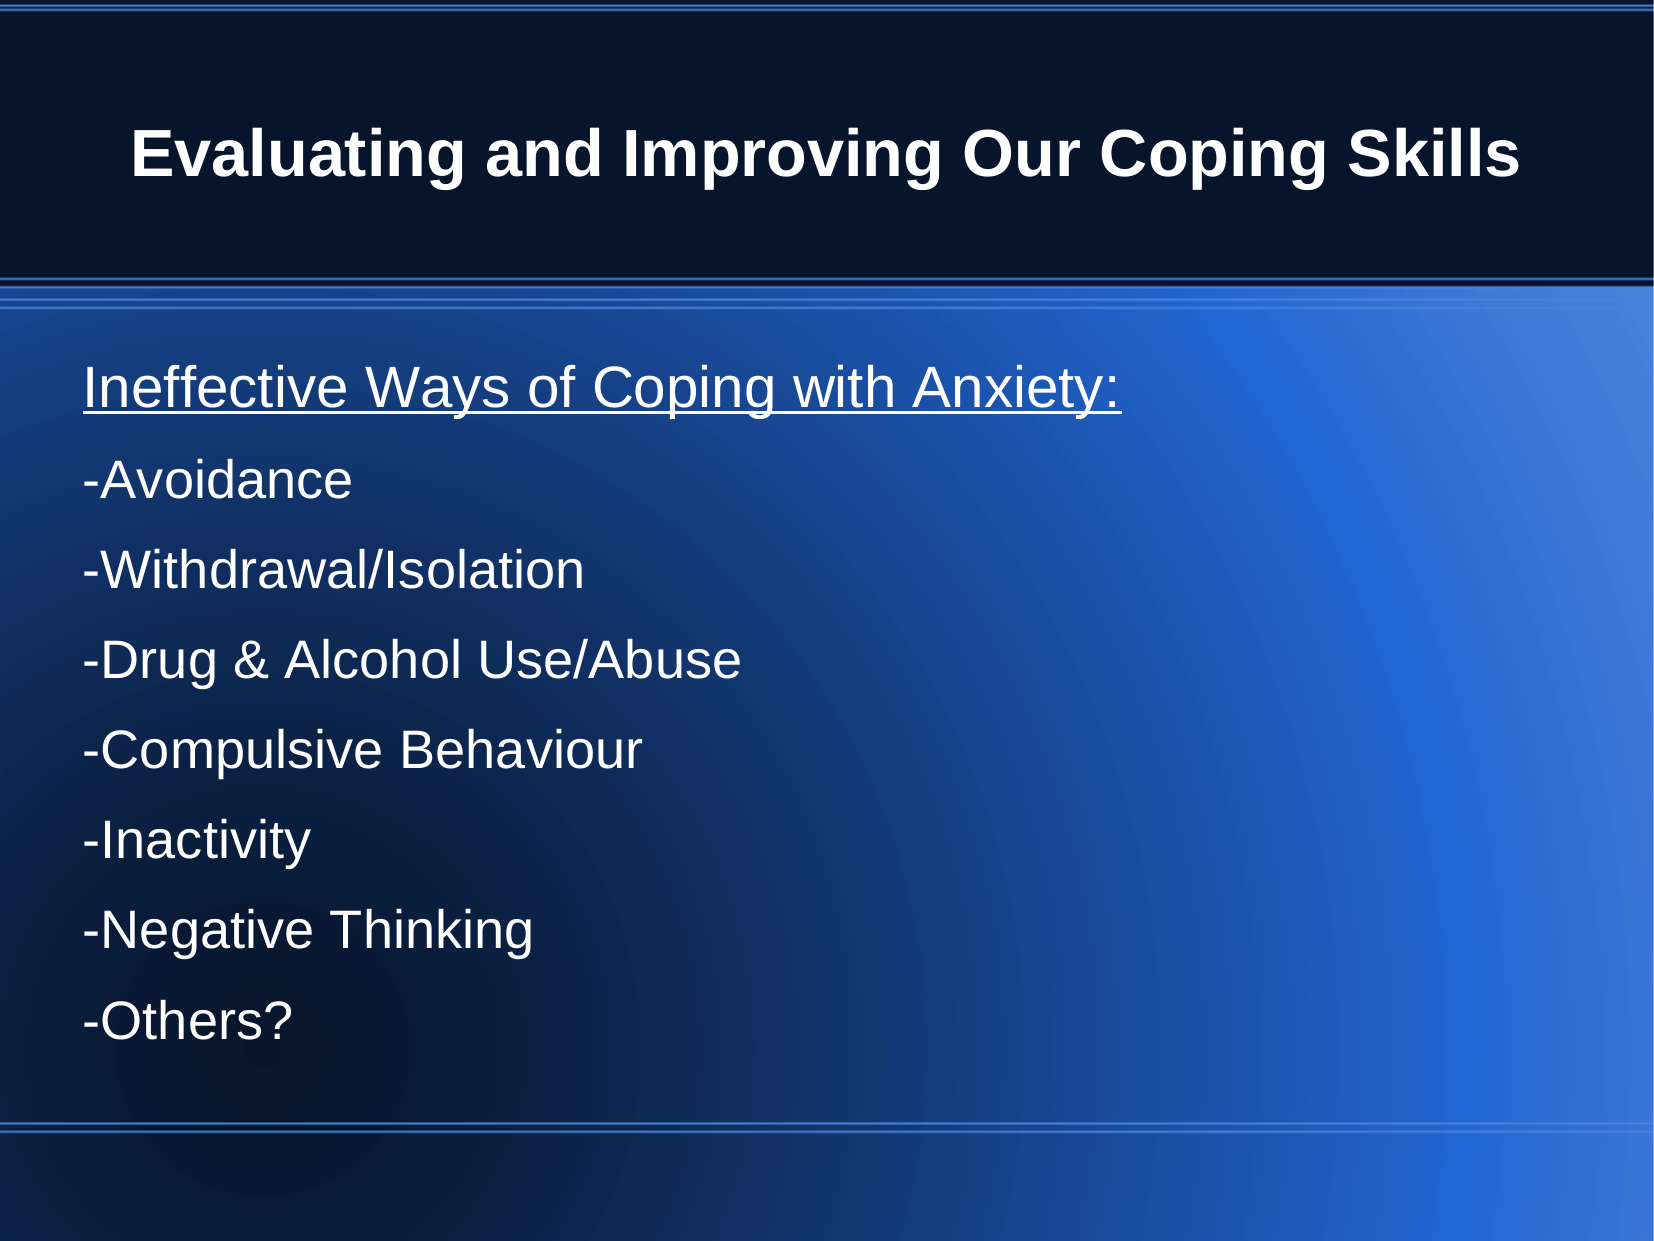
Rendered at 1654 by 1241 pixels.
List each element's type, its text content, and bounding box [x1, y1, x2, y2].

title Evaluating and Improving Our Coping Skills [82, 49, 1571, 257]
picture [0, 0, 1654, 1241]
list Ineffective Ways of Coping with Anxiety: -Avoidance -Withdrawal/Isolation -Drug & Alcohol Use/Abuse -Compulsive Behaviour -Inactivity -Negative Thinking -Others? [82, 355, 1571, 1100]
